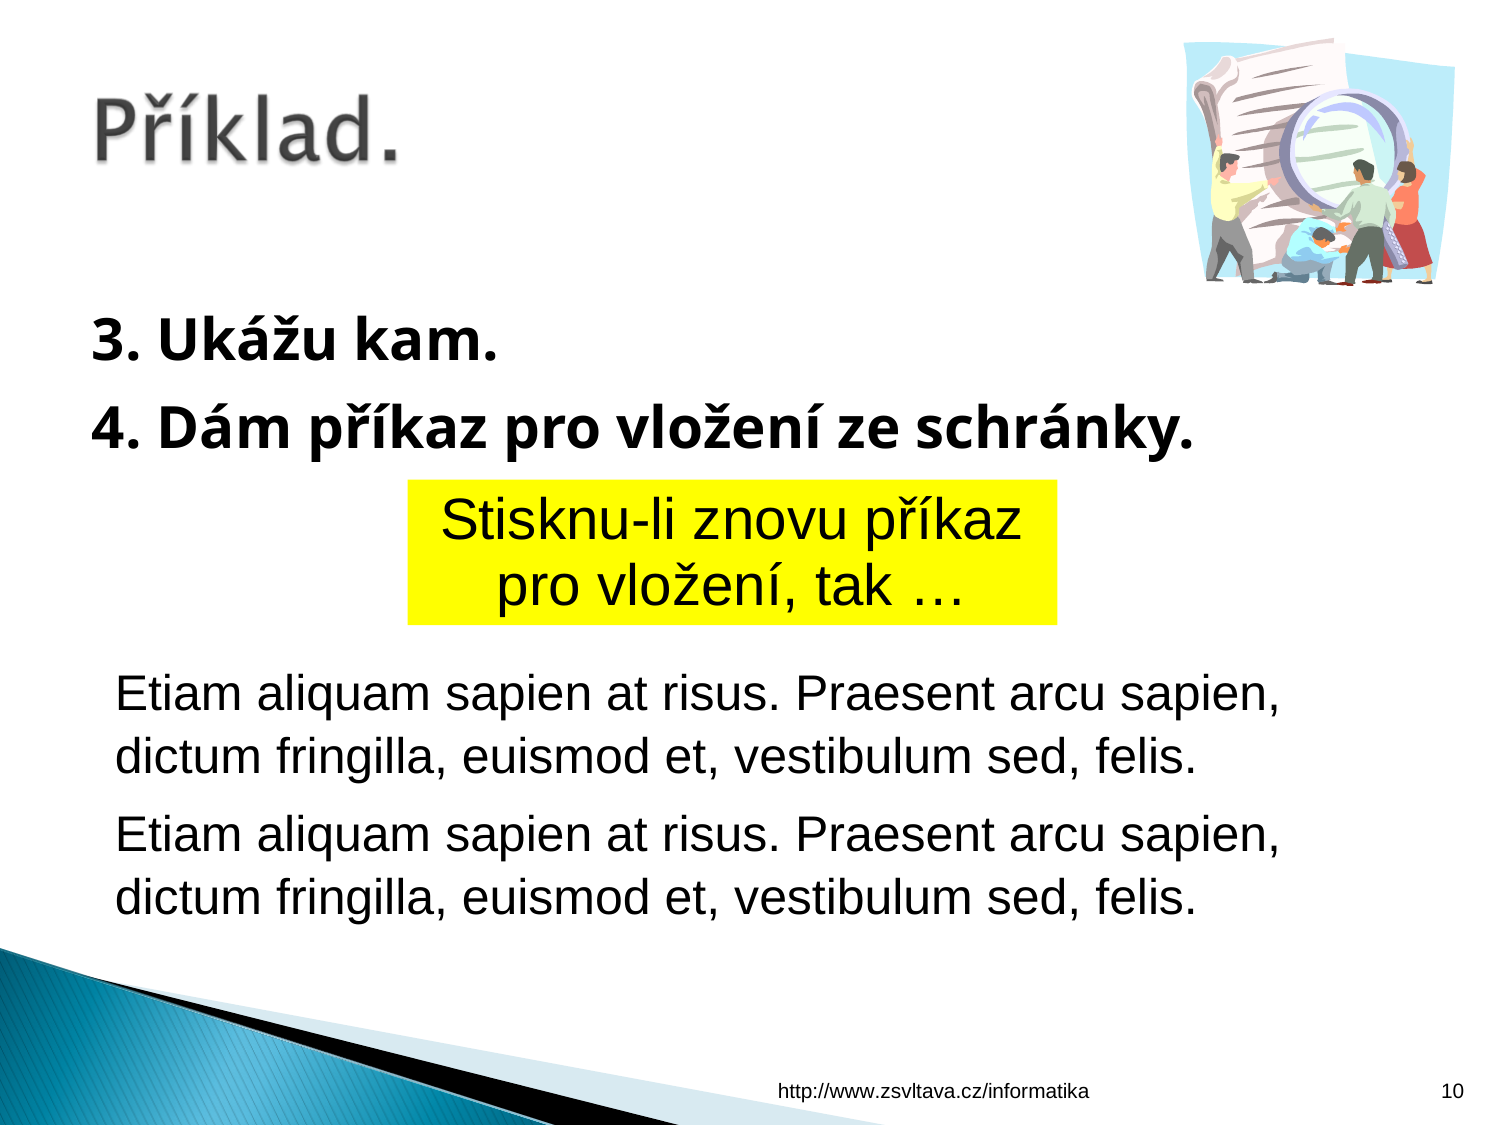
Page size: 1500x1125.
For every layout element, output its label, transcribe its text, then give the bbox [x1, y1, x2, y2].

picture [1183, 35, 1458, 289]
text_box 9 [1418, 1051, 1479, 1112]
text_box Stisknu-li znovu příkaz pro vložení, tak … [407, 479, 1058, 626]
text_box [32, 43, 1183, 235]
list 3. Ukážu kam. 4. Dám příkaz pro vložení ze schránky. např. Ctrl+V [76, 290, 1427, 611]
picture [0, 946, 559, 1125]
text_box Etiam aliquam sapien at risus. Praesent arcu sapien, dictum fringilla, euismod et, vestibulum sed, felis. [100, 798, 1388, 953]
text_box Etiam aliquam sapien at risus. Praesent arcu sapien, dictum fringilla, euismod et, vestibulum sed, felis. [100, 656, 1388, 798]
text_box http://www.zsvltava.cz/informatika [718, 1051, 1105, 1112]
